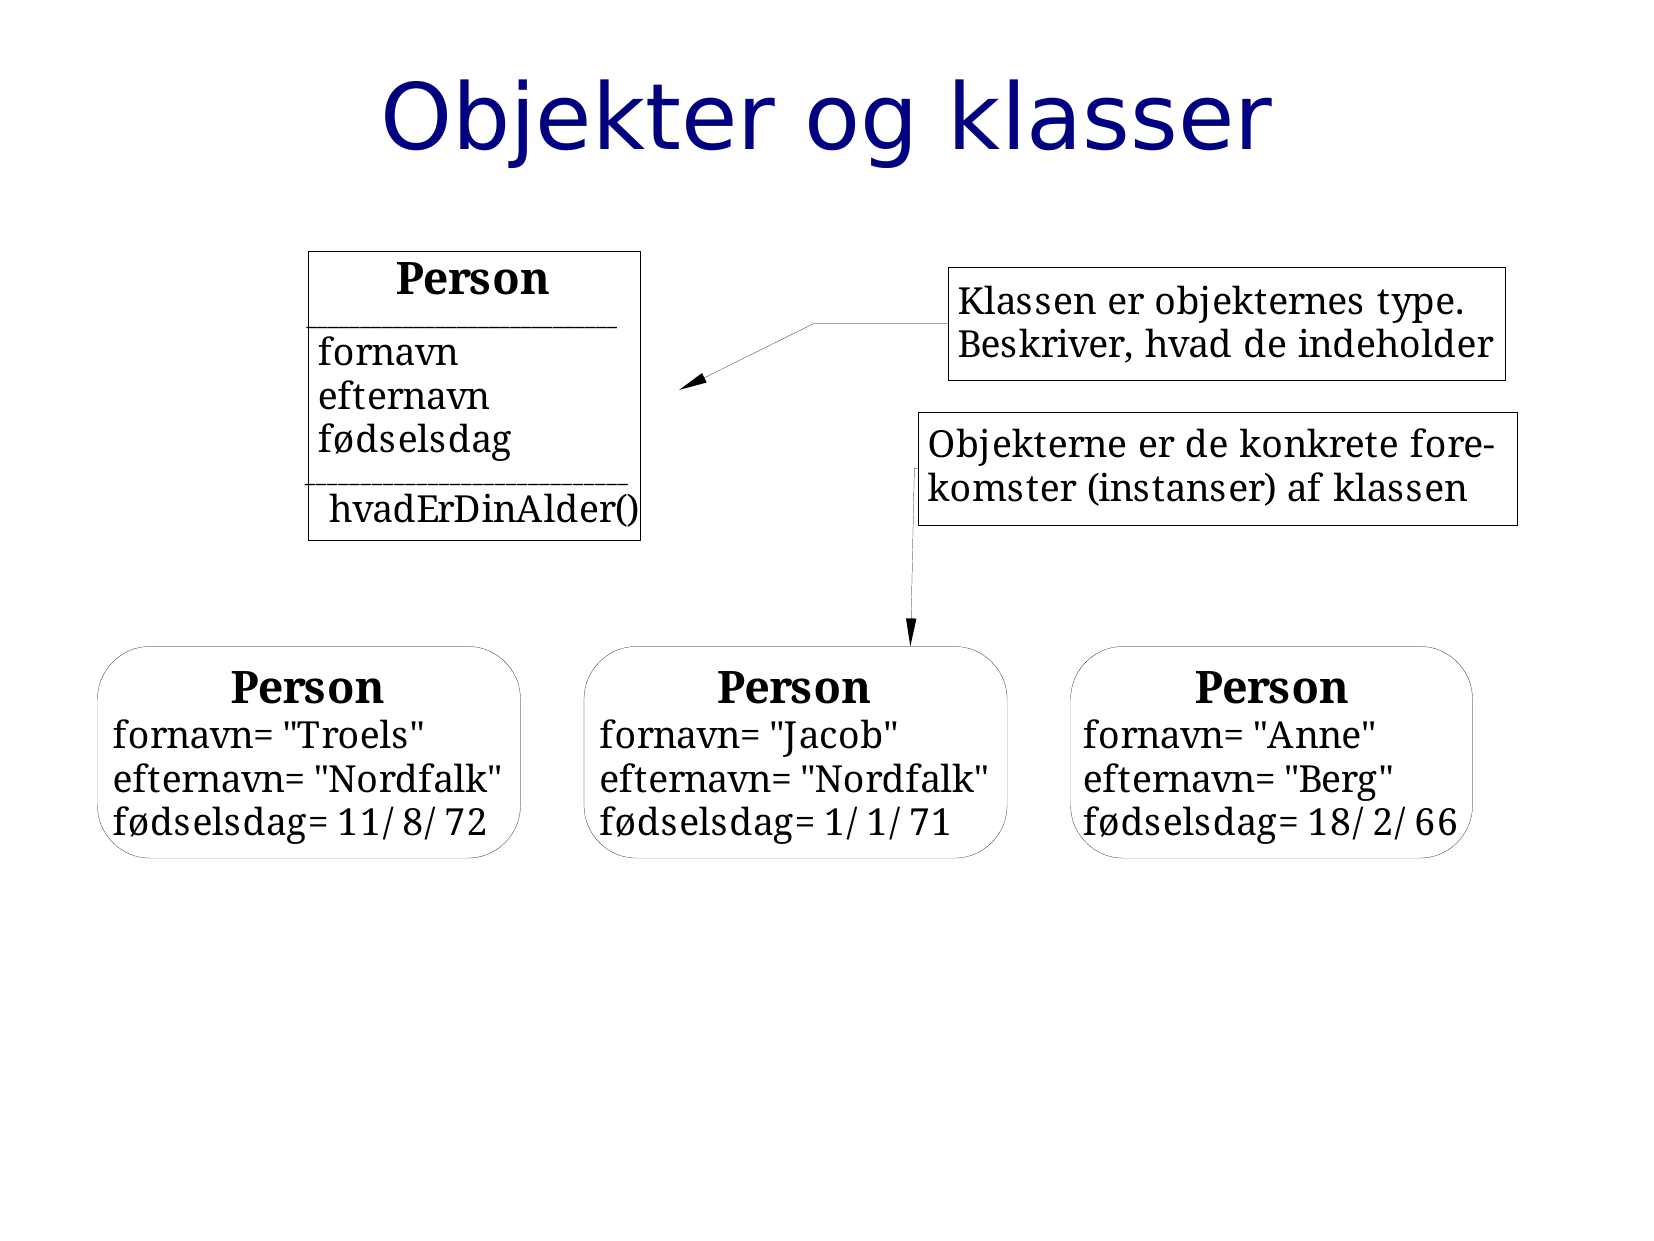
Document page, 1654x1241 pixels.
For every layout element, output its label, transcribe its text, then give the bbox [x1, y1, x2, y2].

title Objekter og klasser [105, 14, 1549, 222]
chart [85, 239, 1545, 869]
